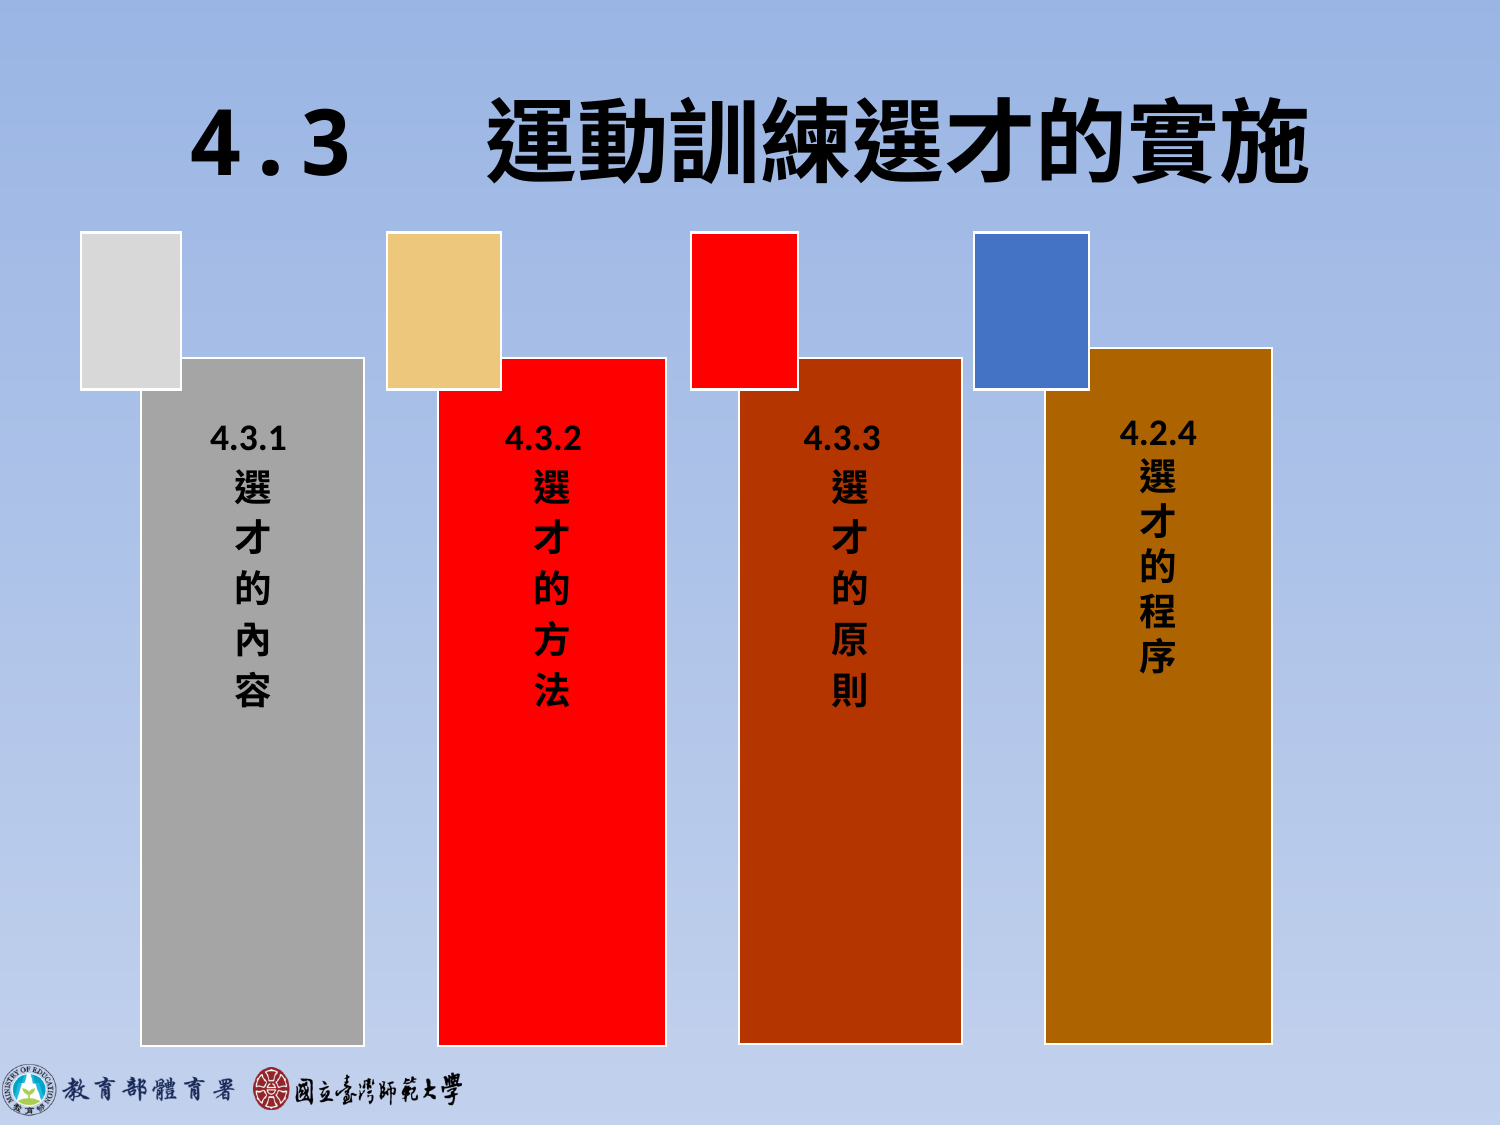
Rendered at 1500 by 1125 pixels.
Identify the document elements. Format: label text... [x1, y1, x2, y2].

text_box 4.3.1 選 才 的 內 容 [141, 358, 365, 1046]
text_box [81, 233, 181, 389]
title 4.3 運動訓練選才的實施 [75, 45, 1426, 233]
text_box 4.3.3 選 才 的 原 則 [739, 358, 963, 1045]
text_box [974, 233, 1089, 389]
text_box 4.3.2 選 才 的 方 法 [437, 358, 666, 1046]
text_box [387, 233, 501, 389]
text_box [691, 233, 798, 389]
text_box 4.2.4 選 才 的 程 序 [1045, 348, 1273, 1045]
